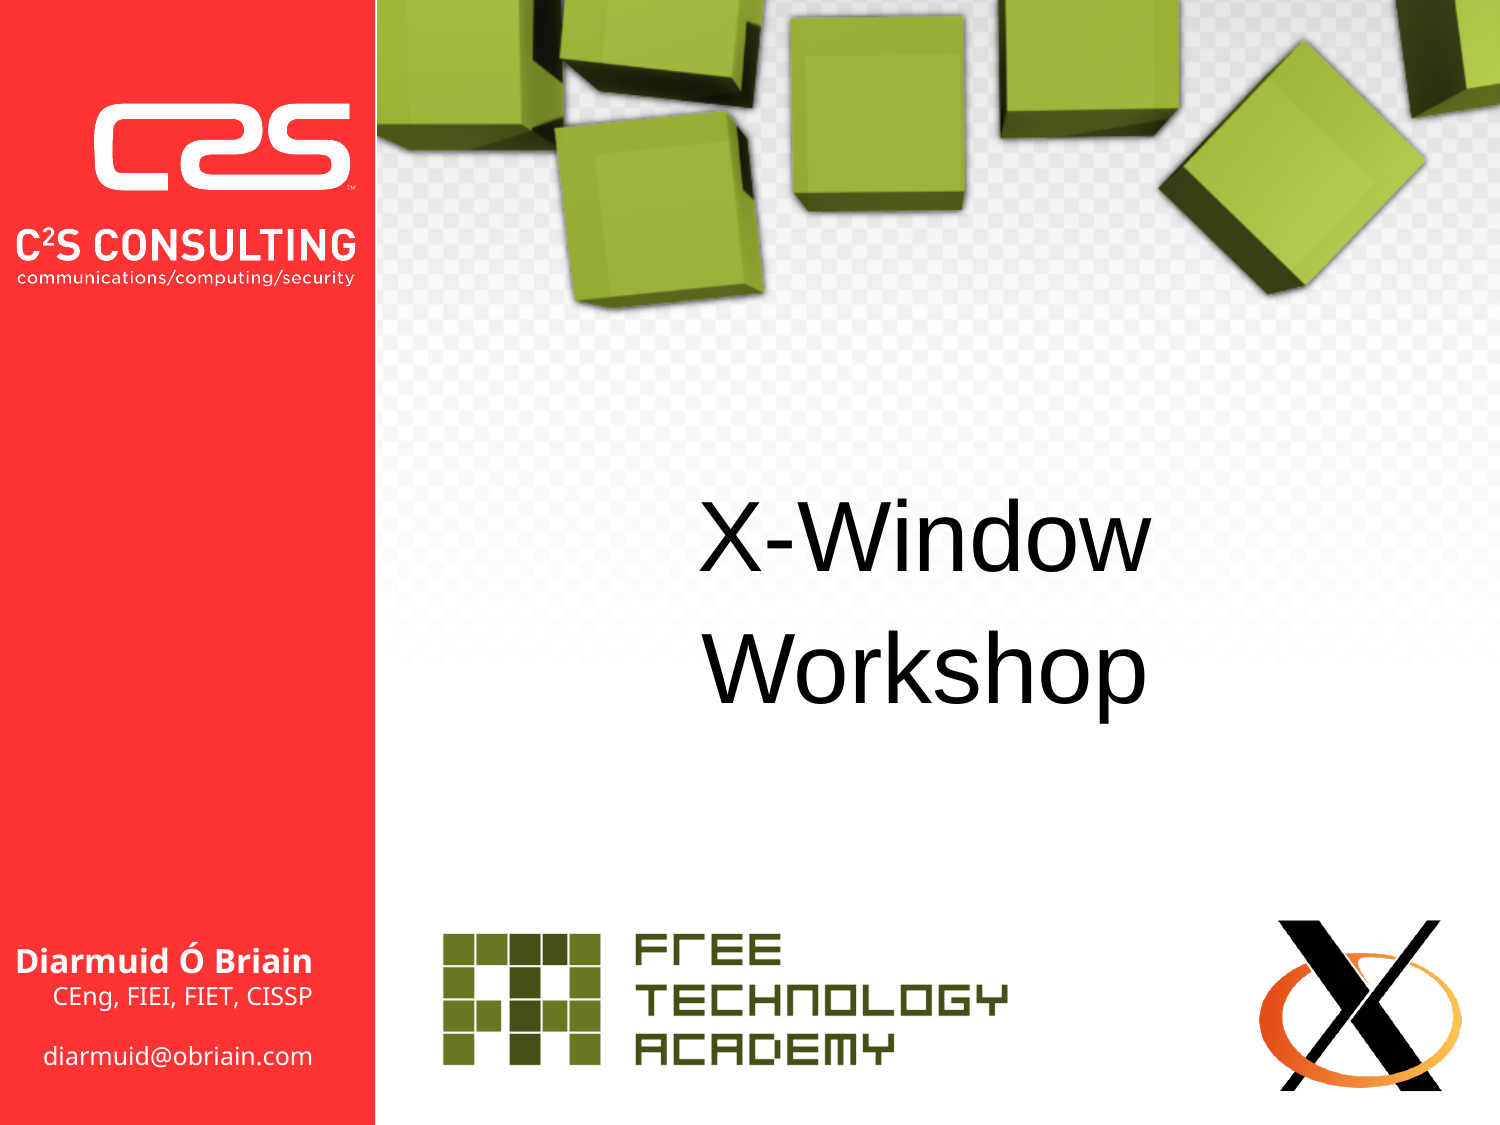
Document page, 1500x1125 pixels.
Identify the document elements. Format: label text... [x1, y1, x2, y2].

picture [13, 98, 361, 290]
picture [1240, 909, 1480, 1102]
subtitle X-Window Workshop [425, 354, 1426, 841]
picture [377, 0, 1500, 667]
picture [437, 926, 1016, 1075]
